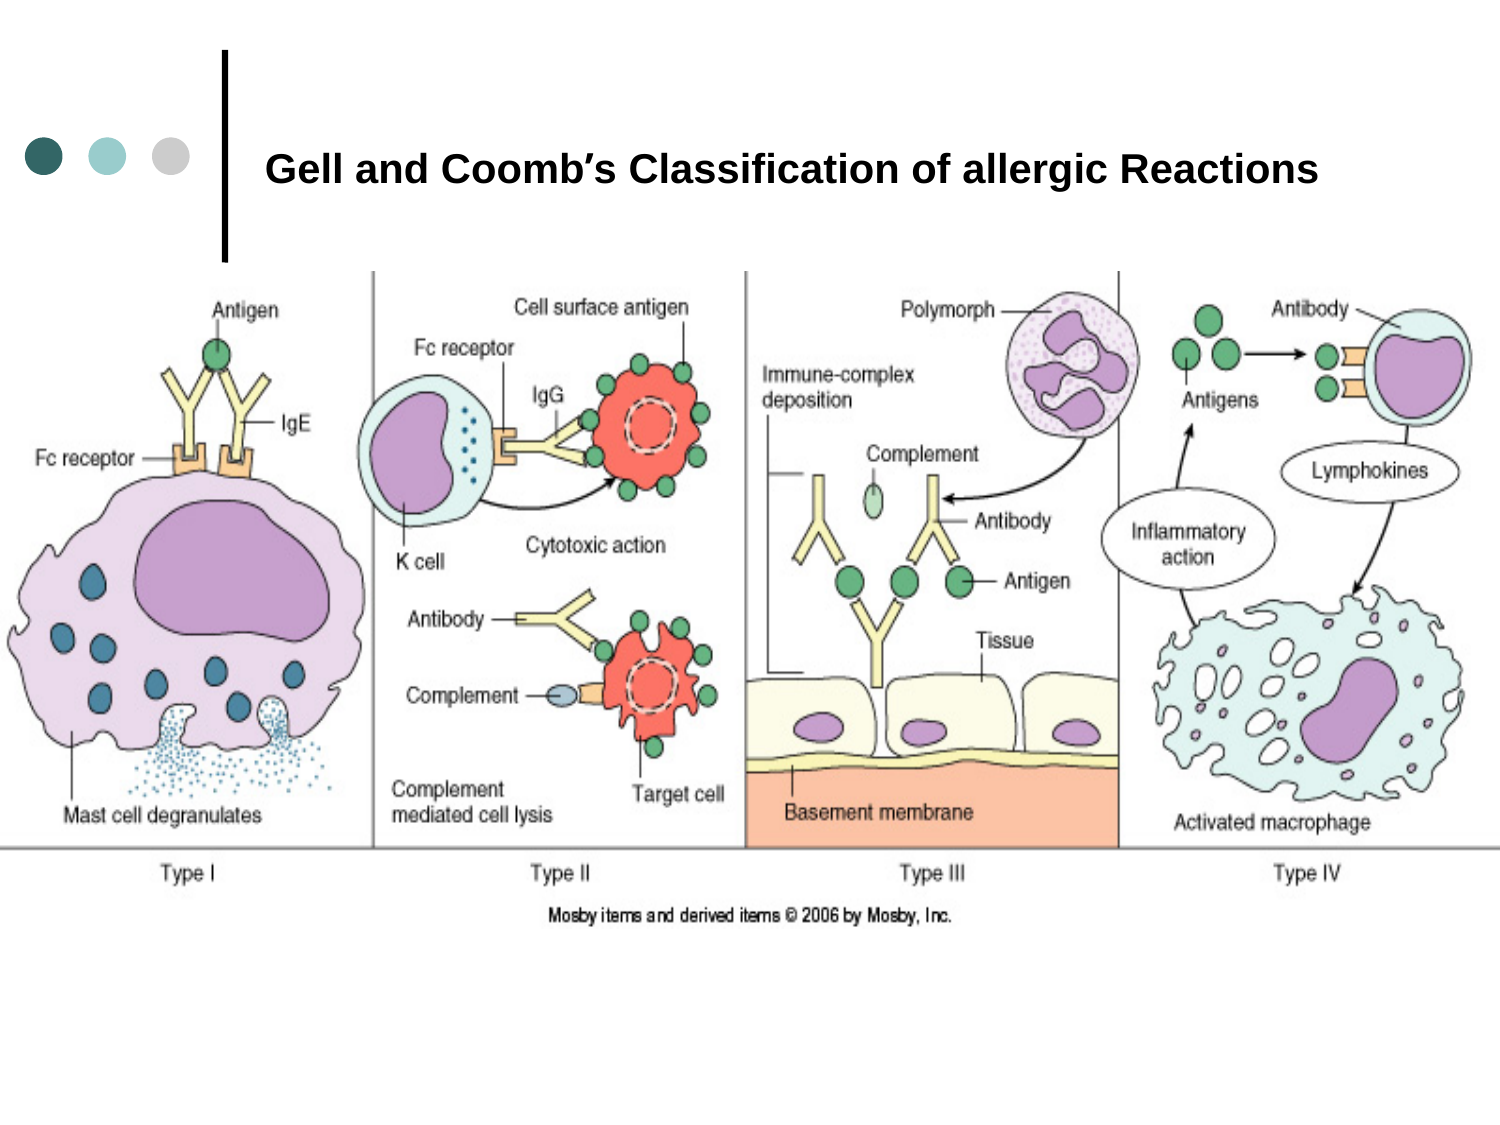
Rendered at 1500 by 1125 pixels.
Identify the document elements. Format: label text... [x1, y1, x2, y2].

title Gell and Coomb’s Classification of allergic Reactions [249, 51, 1400, 271]
picture [0, 271, 1500, 929]
